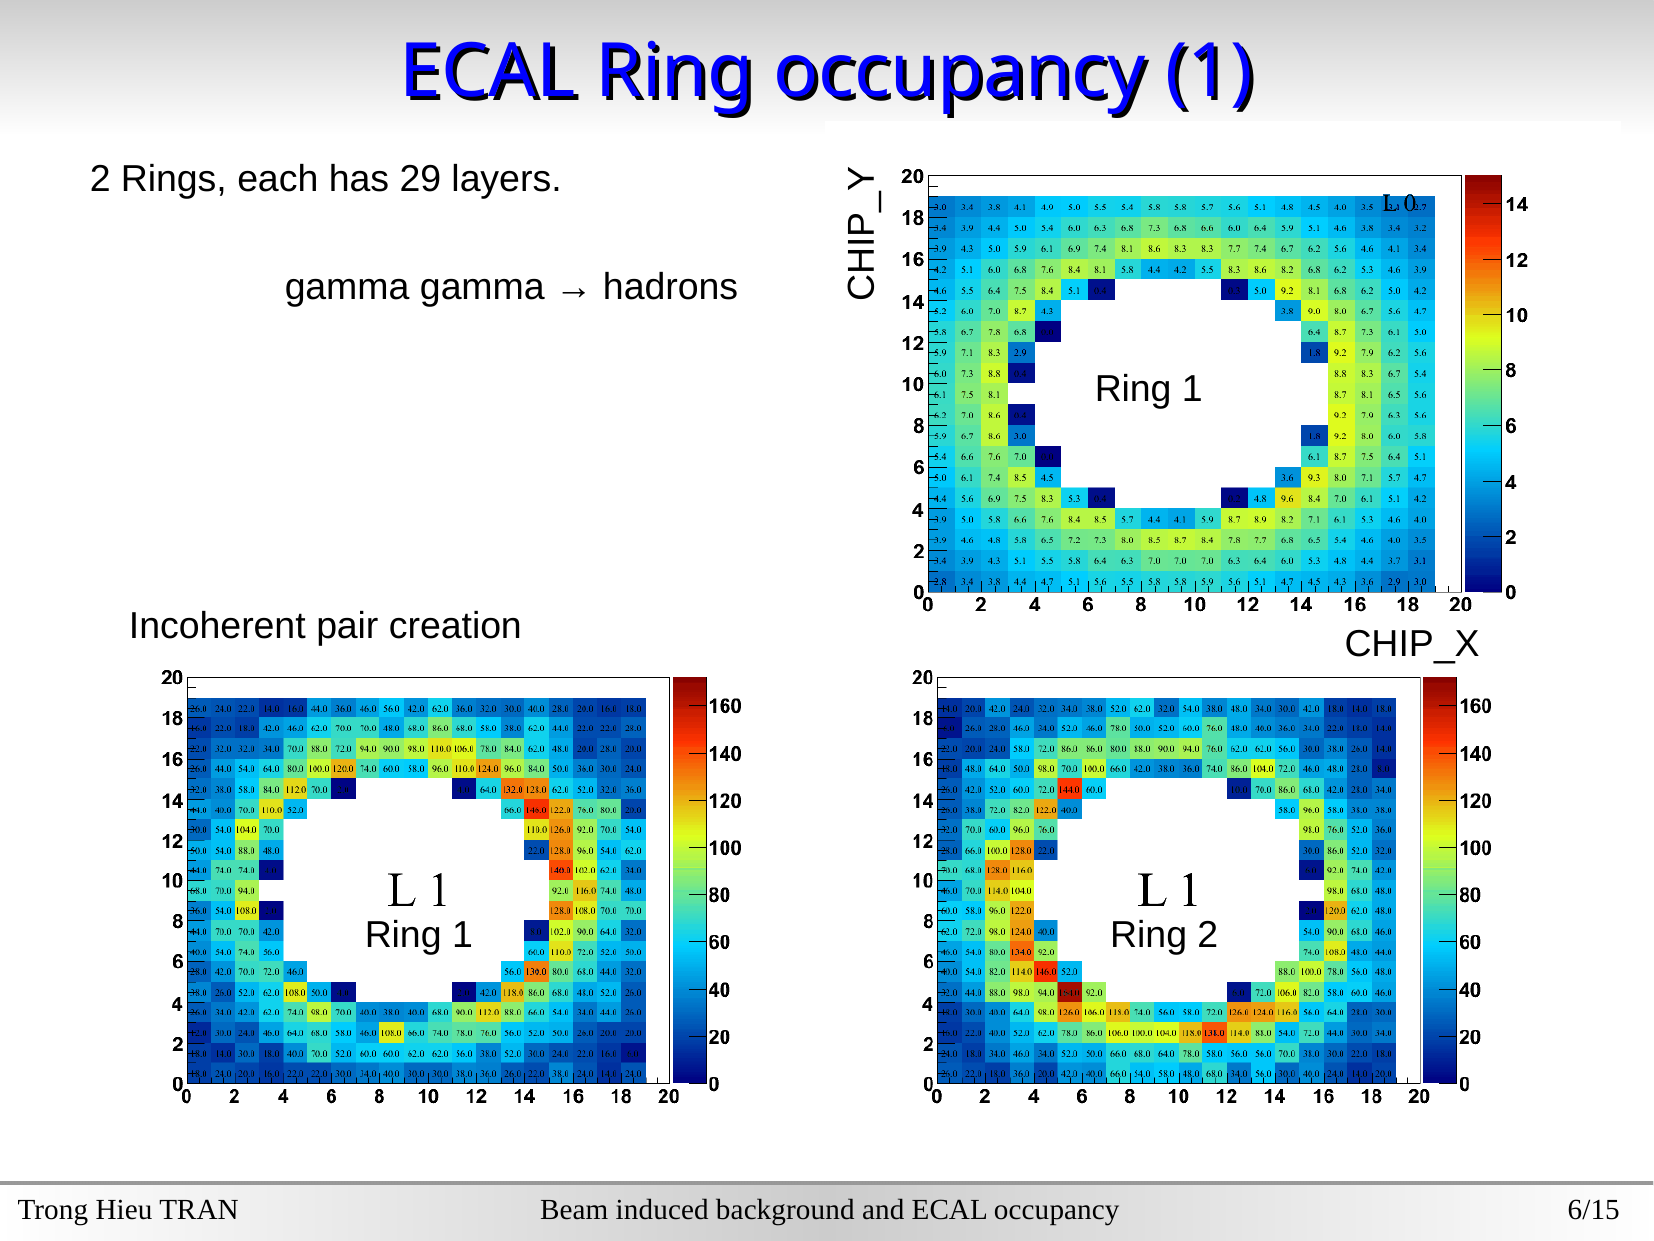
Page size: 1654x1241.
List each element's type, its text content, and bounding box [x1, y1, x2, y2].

text_box Incoherent pair creation [114, 597, 715, 655]
text_box Ring 2 [1095, 905, 1276, 963]
title ECAL Ring occupancy (1) [0, 0, 1654, 136]
text_box Ring 1 [349, 905, 530, 963]
text_box Ring 1 [1080, 360, 1261, 417]
text_box CHIP_X [1329, 615, 1546, 673]
text_box 2 Rings, each has 29 layers. [75, 150, 825, 207]
picture [78, 121, 1621, 1157]
text_box gamma gamma → hadrons [270, 258, 826, 316]
text_box CHIP_Y [832, 120, 890, 317]
